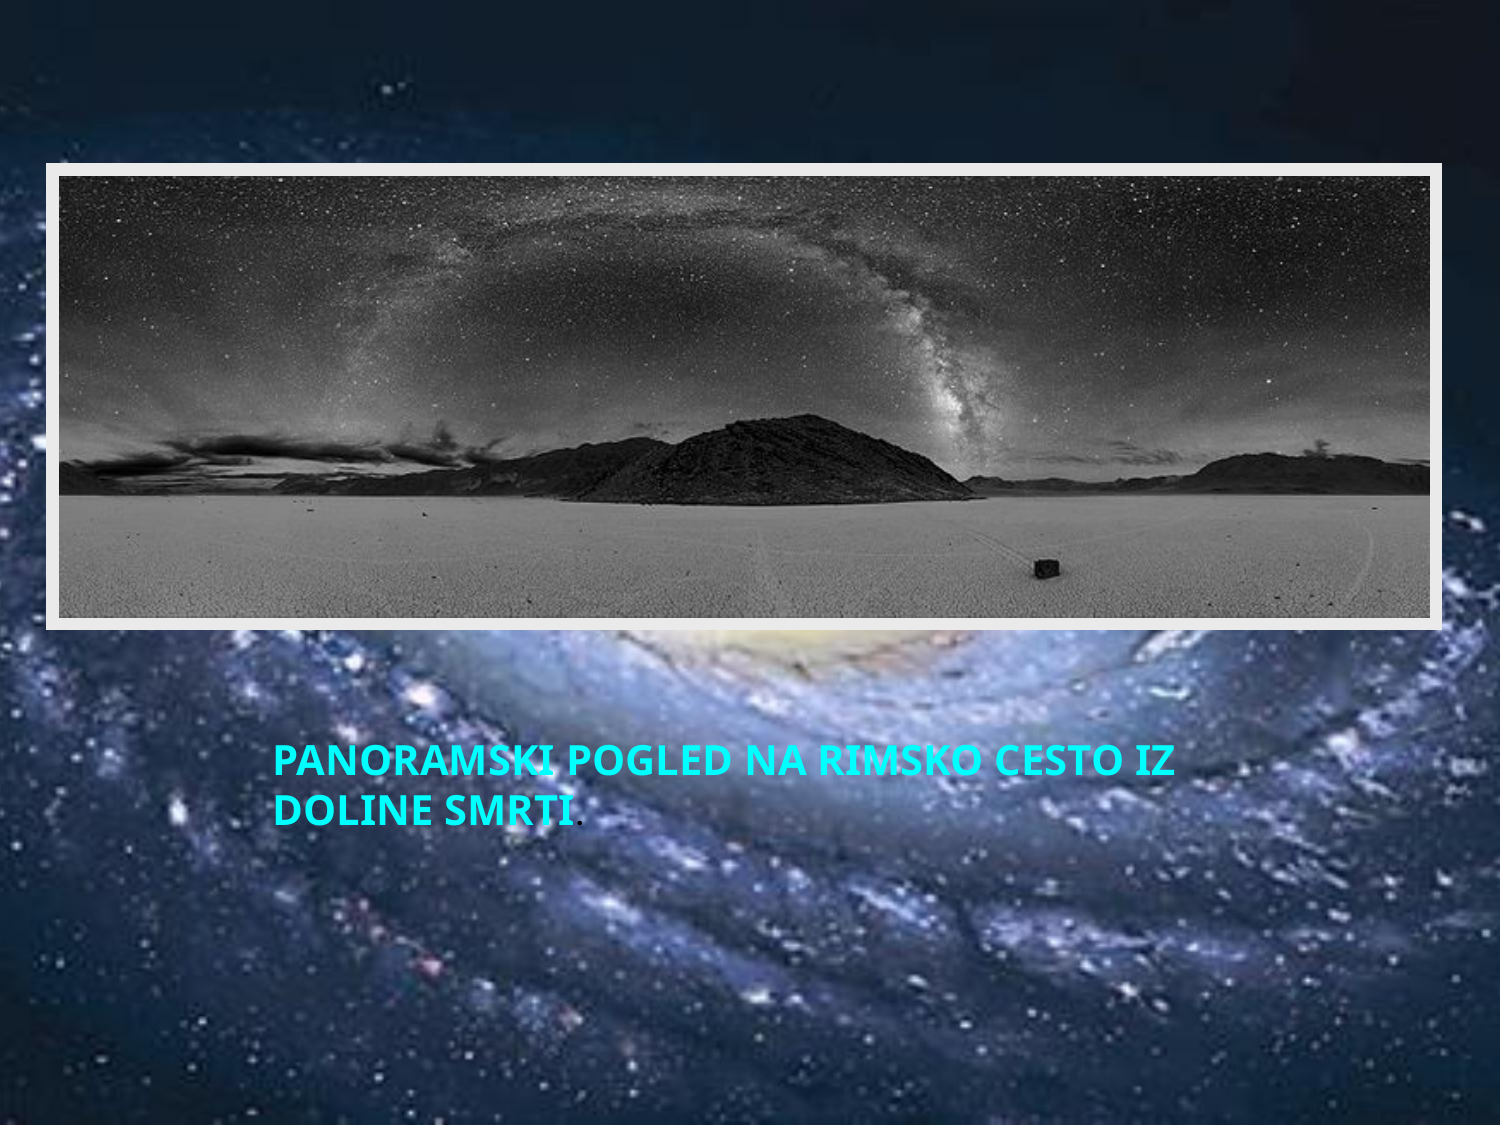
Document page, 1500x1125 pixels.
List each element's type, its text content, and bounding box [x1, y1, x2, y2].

text_box PANORAMSKI POGLED NA RIMSKO CESTO IZ DOLINE SMRTI. [257, 726, 1243, 842]
picture [0, 0, 1500, 1125]
